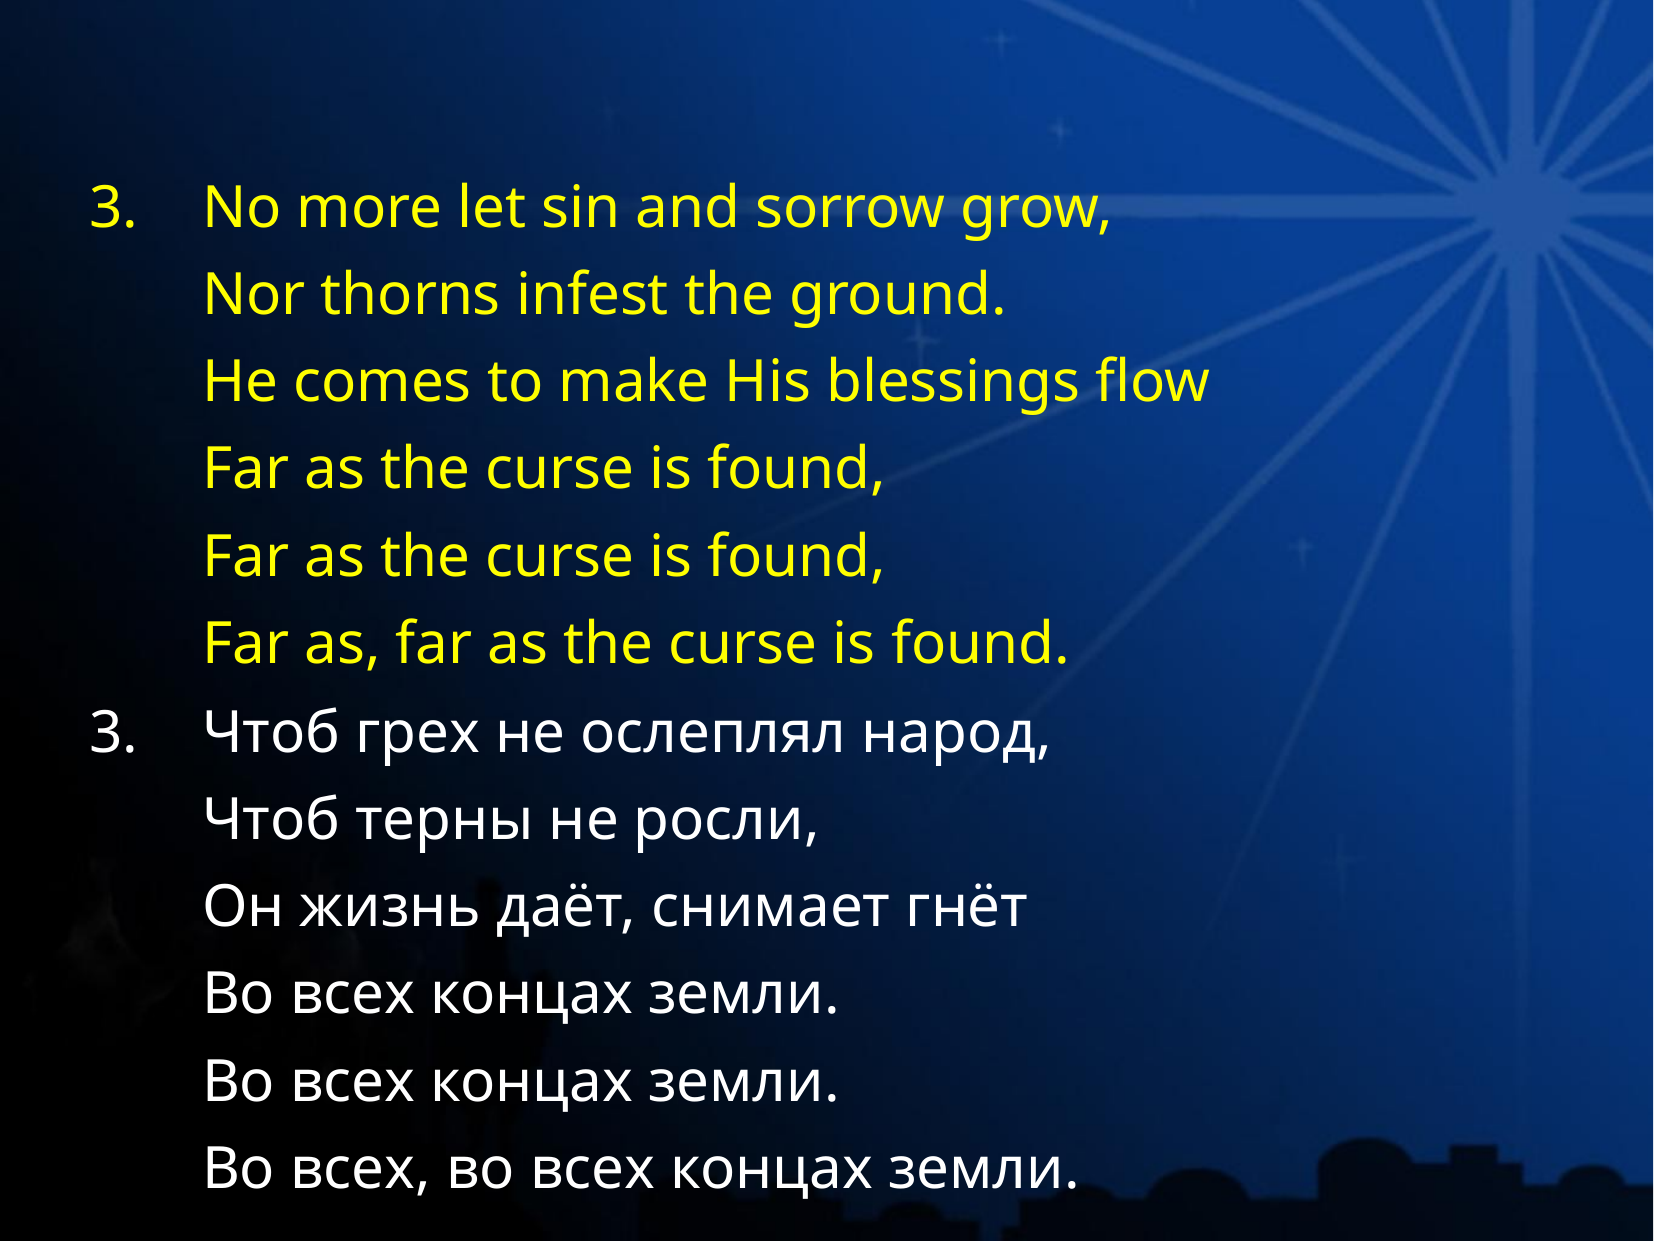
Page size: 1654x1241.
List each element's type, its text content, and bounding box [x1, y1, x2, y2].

picture [0, 0, 1654, 1241]
text_box 3. Чтоб грех не ослеплял народ, Чтоб терны не росли, Он жизнь даёт, снимает гнёт Во всех концах земли. Во всех концах земли. Во всех, во всех концах земли. [75, 675, 1576, 1163]
text_box 3. No more let sin and sorrow grow, Nor thorns infest the ground. He comes to make His blessings flow Far as the curse is found, Far as the curse is found, Far as, far as the curse is found. [75, 150, 1576, 638]
